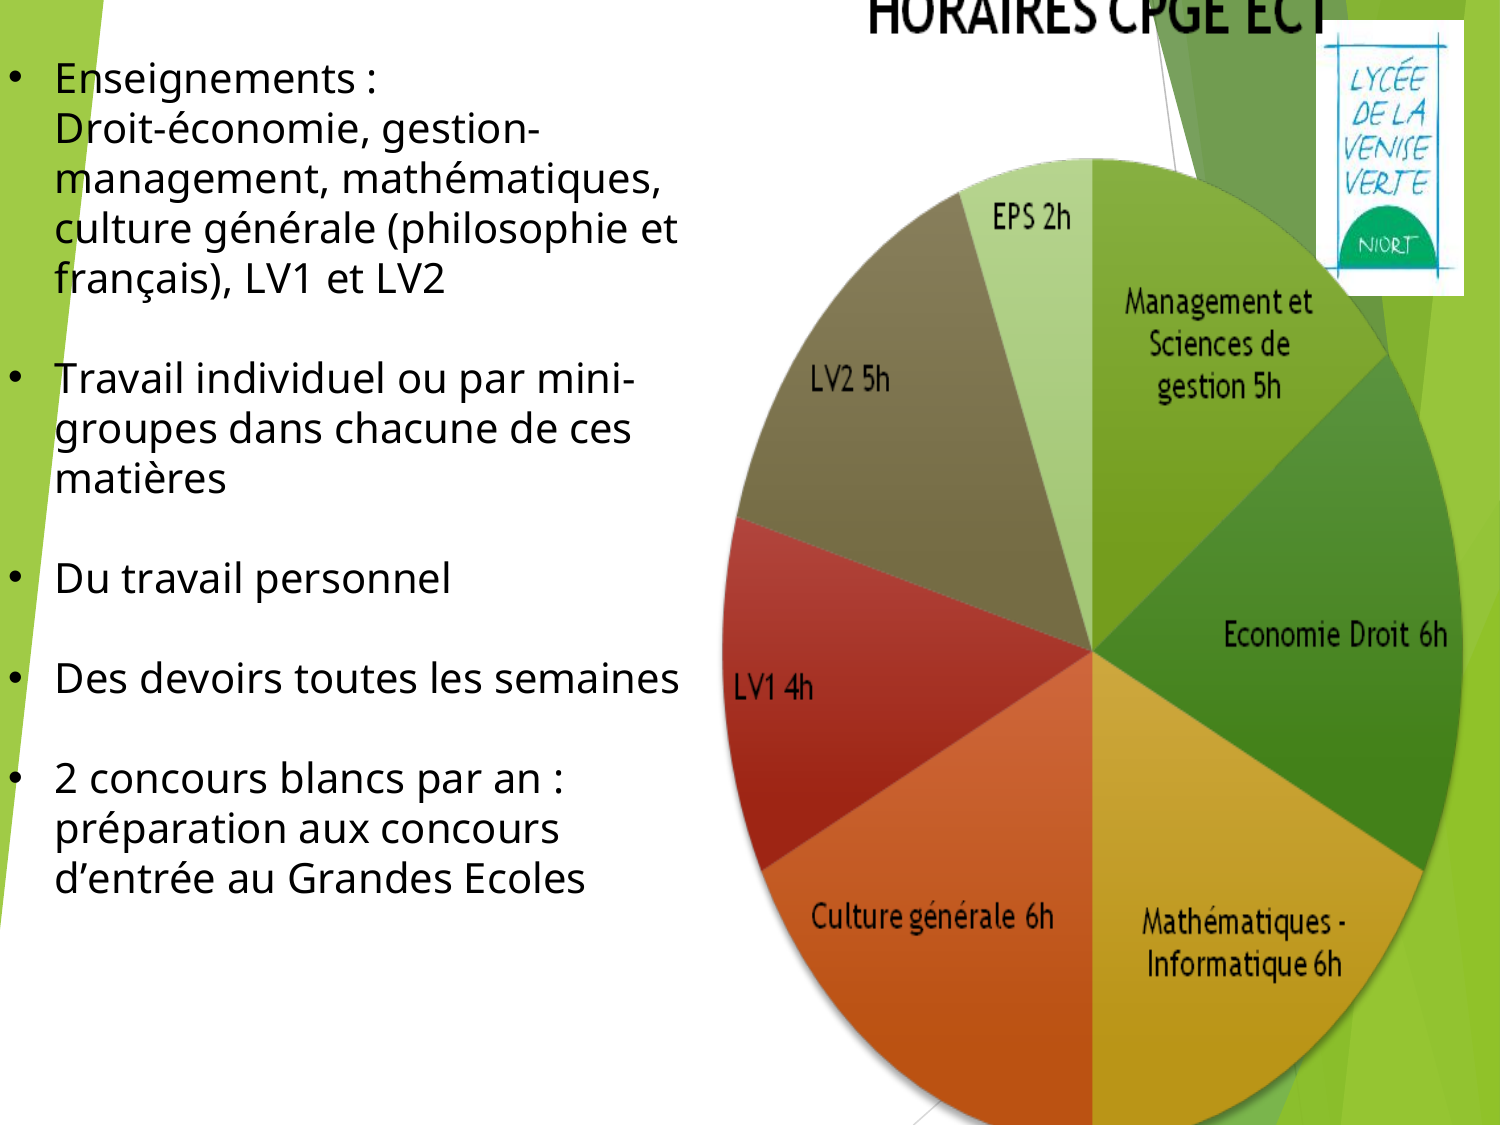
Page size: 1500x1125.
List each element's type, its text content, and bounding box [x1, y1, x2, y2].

text_box Enseignements : Droit-économie, gestion-management, mathématiques, culture générale (philosophie et français), LV1 et LV2 Travail individuel ou par mini-groupes dans chacune de ces matières Du travail personnel Des devoirs toutes les semaines 2 concours blancs par an : préparation aux concours d’entrée au Grandes Ecoles [0, 43, 330, 910]
picture [330, 0, 1500, 1125]
